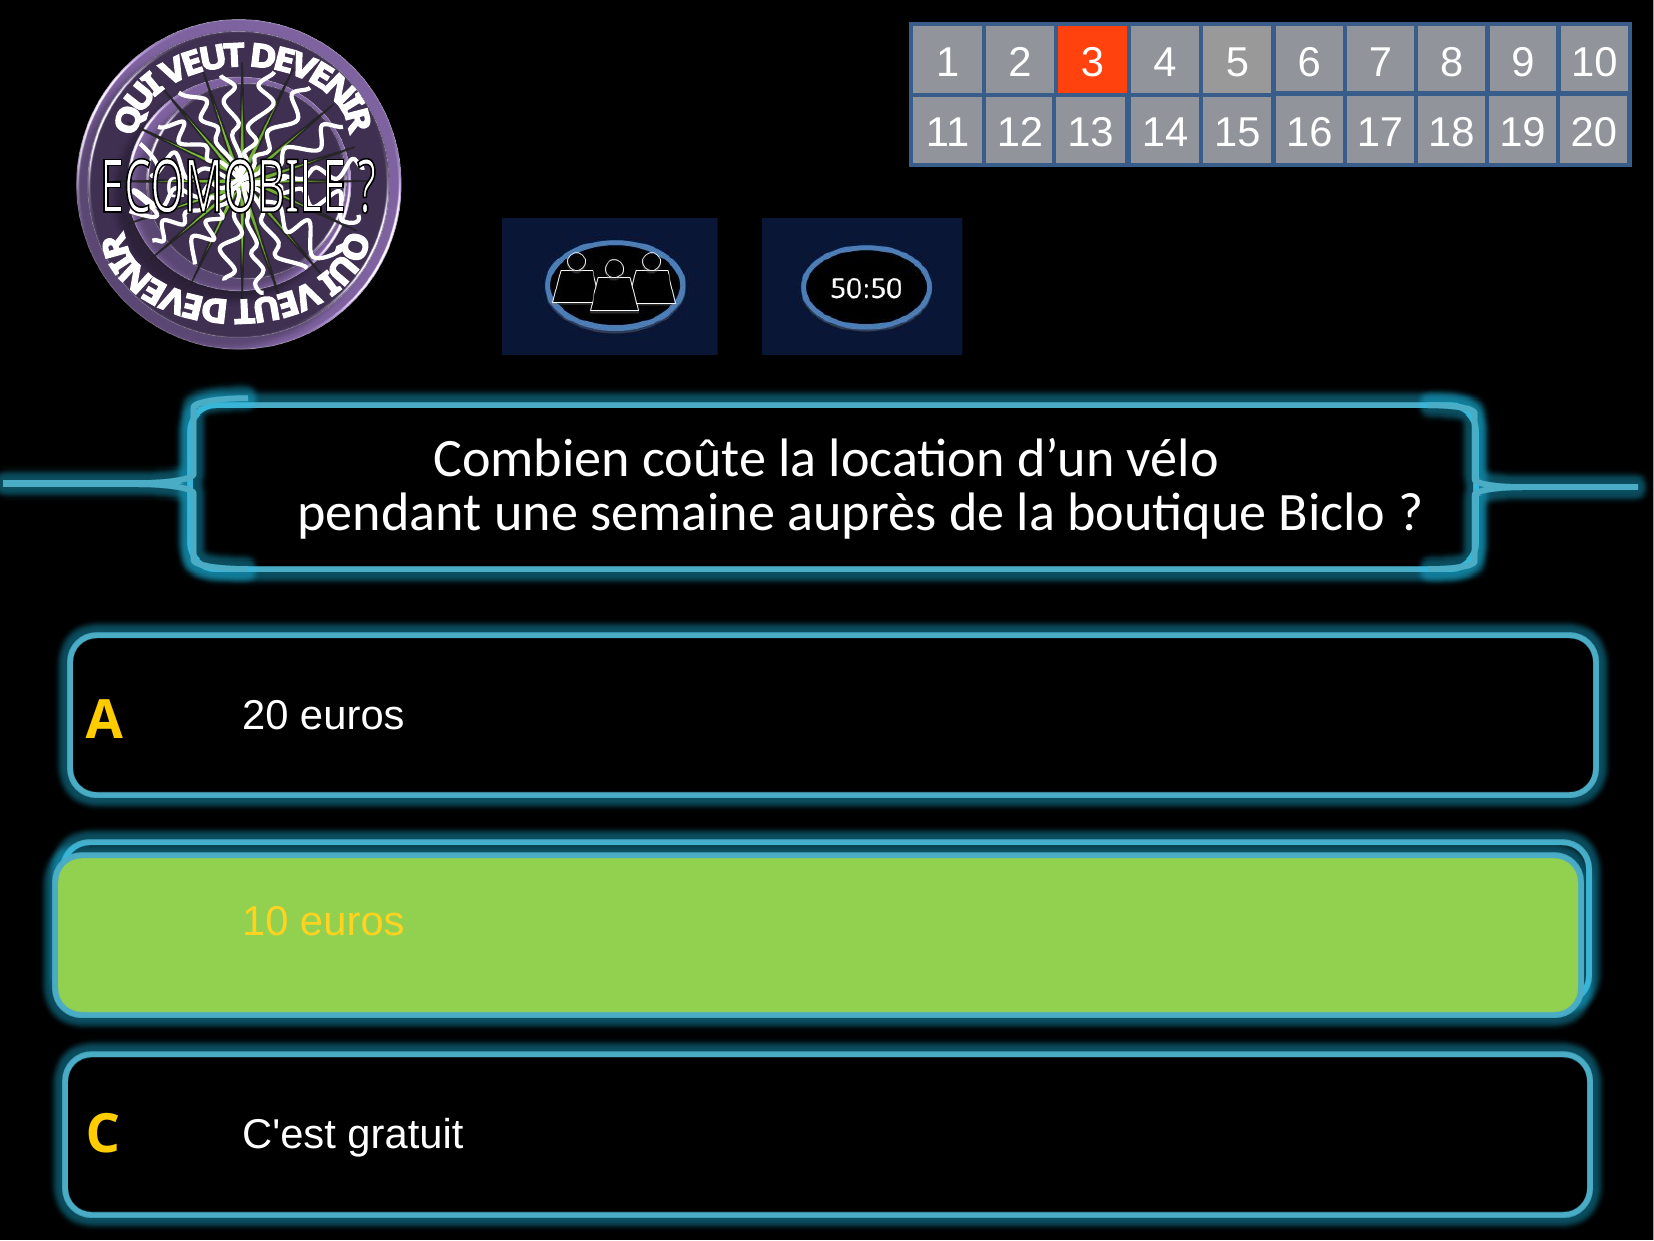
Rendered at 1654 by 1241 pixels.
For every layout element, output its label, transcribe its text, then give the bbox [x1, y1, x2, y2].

text_box 13 [1054, 94, 1127, 166]
text_box 18 [1415, 93, 1486, 166]
text_box 11 [911, 94, 983, 166]
text_box 16 [1273, 93, 1345, 166]
text_box 10 [1558, 24, 1630, 93]
list 20 euros [171, 643, 1571, 786]
text_box 5 [1201, 24, 1273, 94]
text_box 7 [1344, 24, 1416, 93]
text_box 4 [1128, 24, 1201, 94]
text_box 12 [983, 94, 1054, 166]
title Combien coûte la location d’un vélo pendant une semaine auprès de la boutique Biclo ? [194, 407, 1471, 573]
text_box 2 [983, 24, 1056, 94]
text_box 19 [1486, 93, 1558, 166]
text_box 1 [911, 24, 983, 94]
text_box 9 [1487, 24, 1558, 93]
text_box 8 [1416, 24, 1487, 93]
text_box 6 [1273, 24, 1344, 93]
list C'est gratuit [171, 1062, 1571, 1205]
text_box 20 [1558, 93, 1630, 166]
text_box 14 [1128, 94, 1201, 166]
text_box 15 [1201, 94, 1273, 166]
picture [35, 822, 1610, 1235]
text_box 3 [1056, 24, 1128, 95]
text_box 17 [1345, 93, 1415, 166]
picture [0, 377, 1654, 591]
picture [50, 615, 1616, 815]
picture [53, 18, 402, 370]
list 10 euros [171, 850, 1571, 993]
